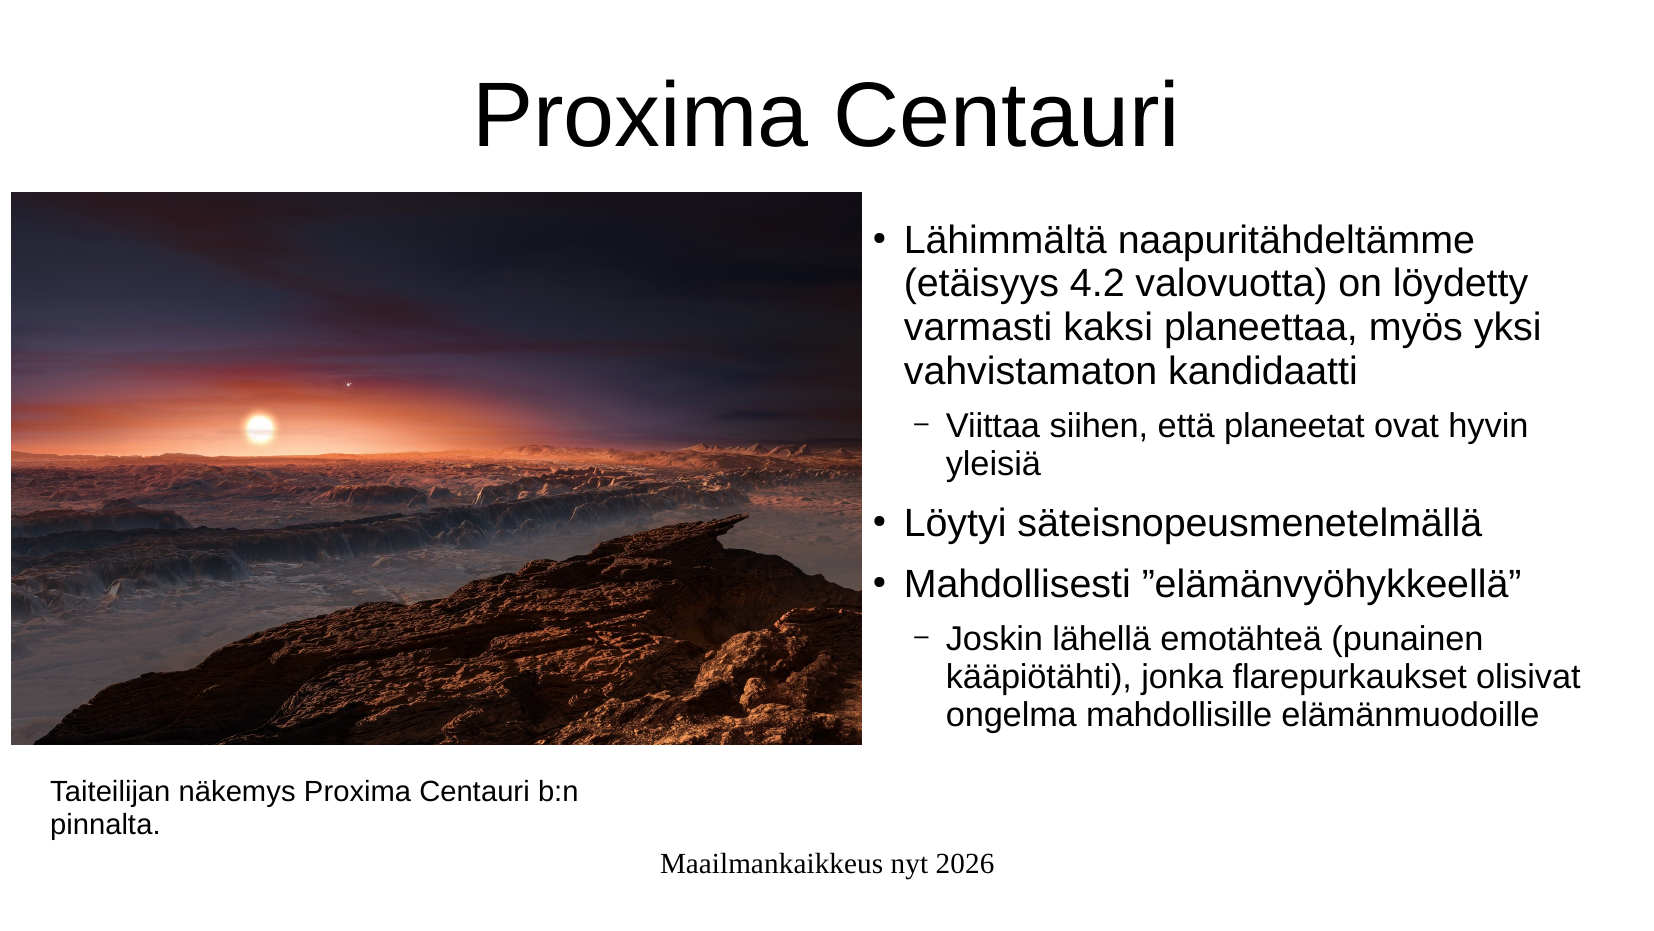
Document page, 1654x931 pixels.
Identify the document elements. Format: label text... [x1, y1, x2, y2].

list Lähimmältä naapuritähdeltämme (etäisyys 4.2 valovuotta) on löydetty varmasti kaksi planeettaa, myös yksi vahvistamaton kandidaatti Viittaa siihen, että planeetat ovat hyvin yleisiä Löytyi säteisnopeusmenetelmällä Mahdollisesti ”elämänvyöhykkeellä” Joskin lähellä emotähteä (punainen kääpiötähti), jonka flarepurkaukset olisivat ongelma mahdollisille elämänmuodoille [862, 217, 1595, 758]
picture [11, 192, 862, 745]
text_box Taiteilijan näkemys Proxima Centauri b:n pinnalta. [35, 767, 710, 849]
title Proxima Centauri [82, 37, 1571, 193]
